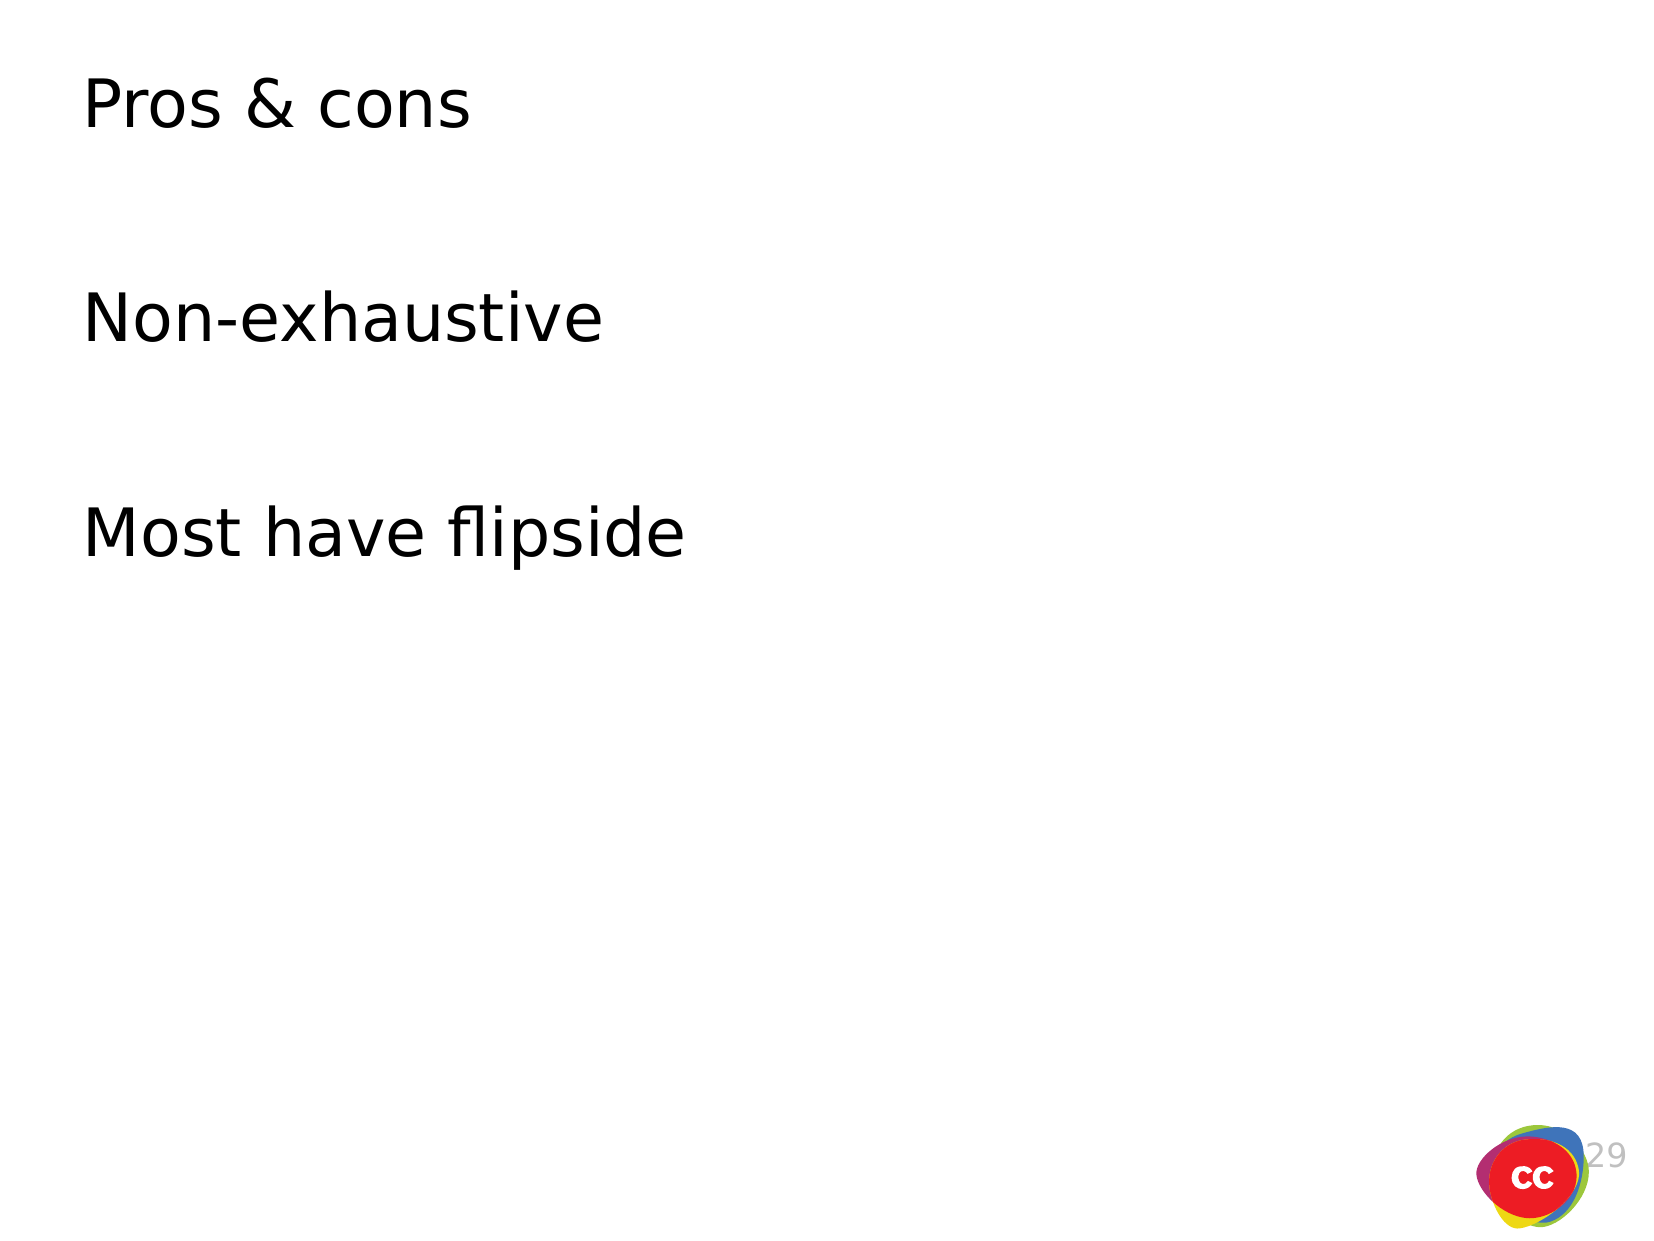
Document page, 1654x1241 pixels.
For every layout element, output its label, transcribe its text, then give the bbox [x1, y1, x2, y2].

list Pros & cons Non-exhaustive Most have flipside [82, 65, 1571, 1062]
